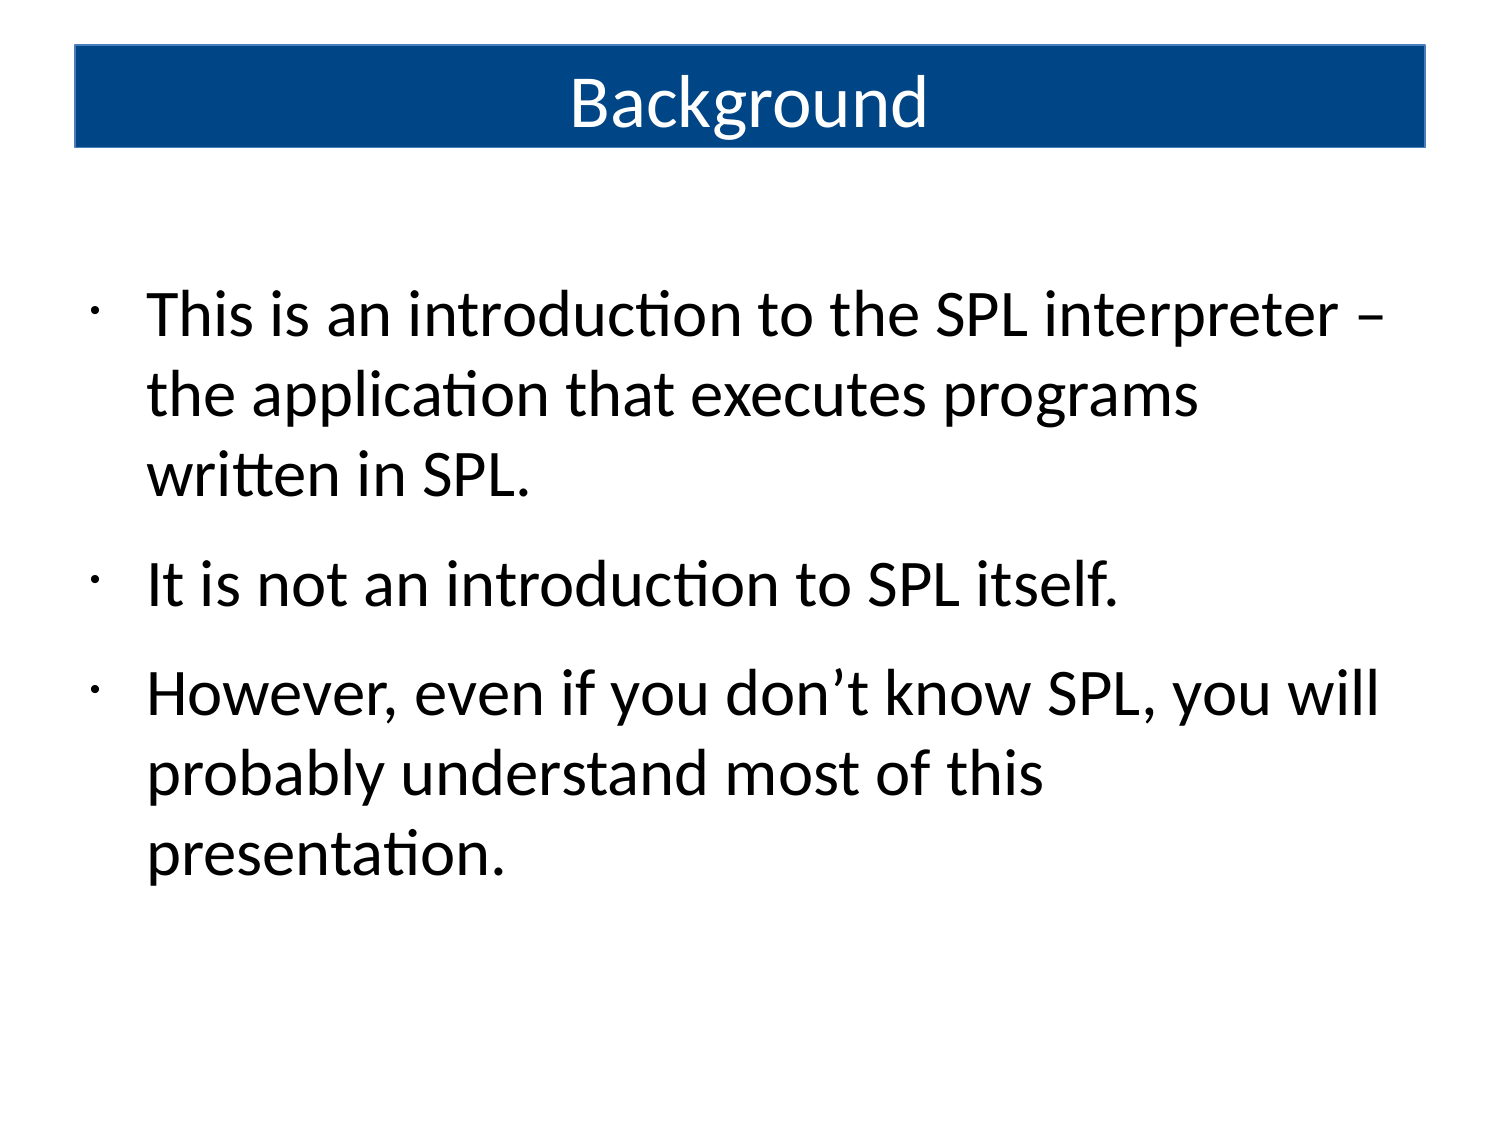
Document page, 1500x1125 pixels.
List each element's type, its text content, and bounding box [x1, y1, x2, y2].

title Background [75, 45, 1425, 148]
list This is an introduction to the SPL interpreter – the application that executes programs written in SPL. It is not an introduction to SPL itself. However, even if you don’t know SPL, you will probably understand most of this presentation. [75, 262, 1425, 1005]
